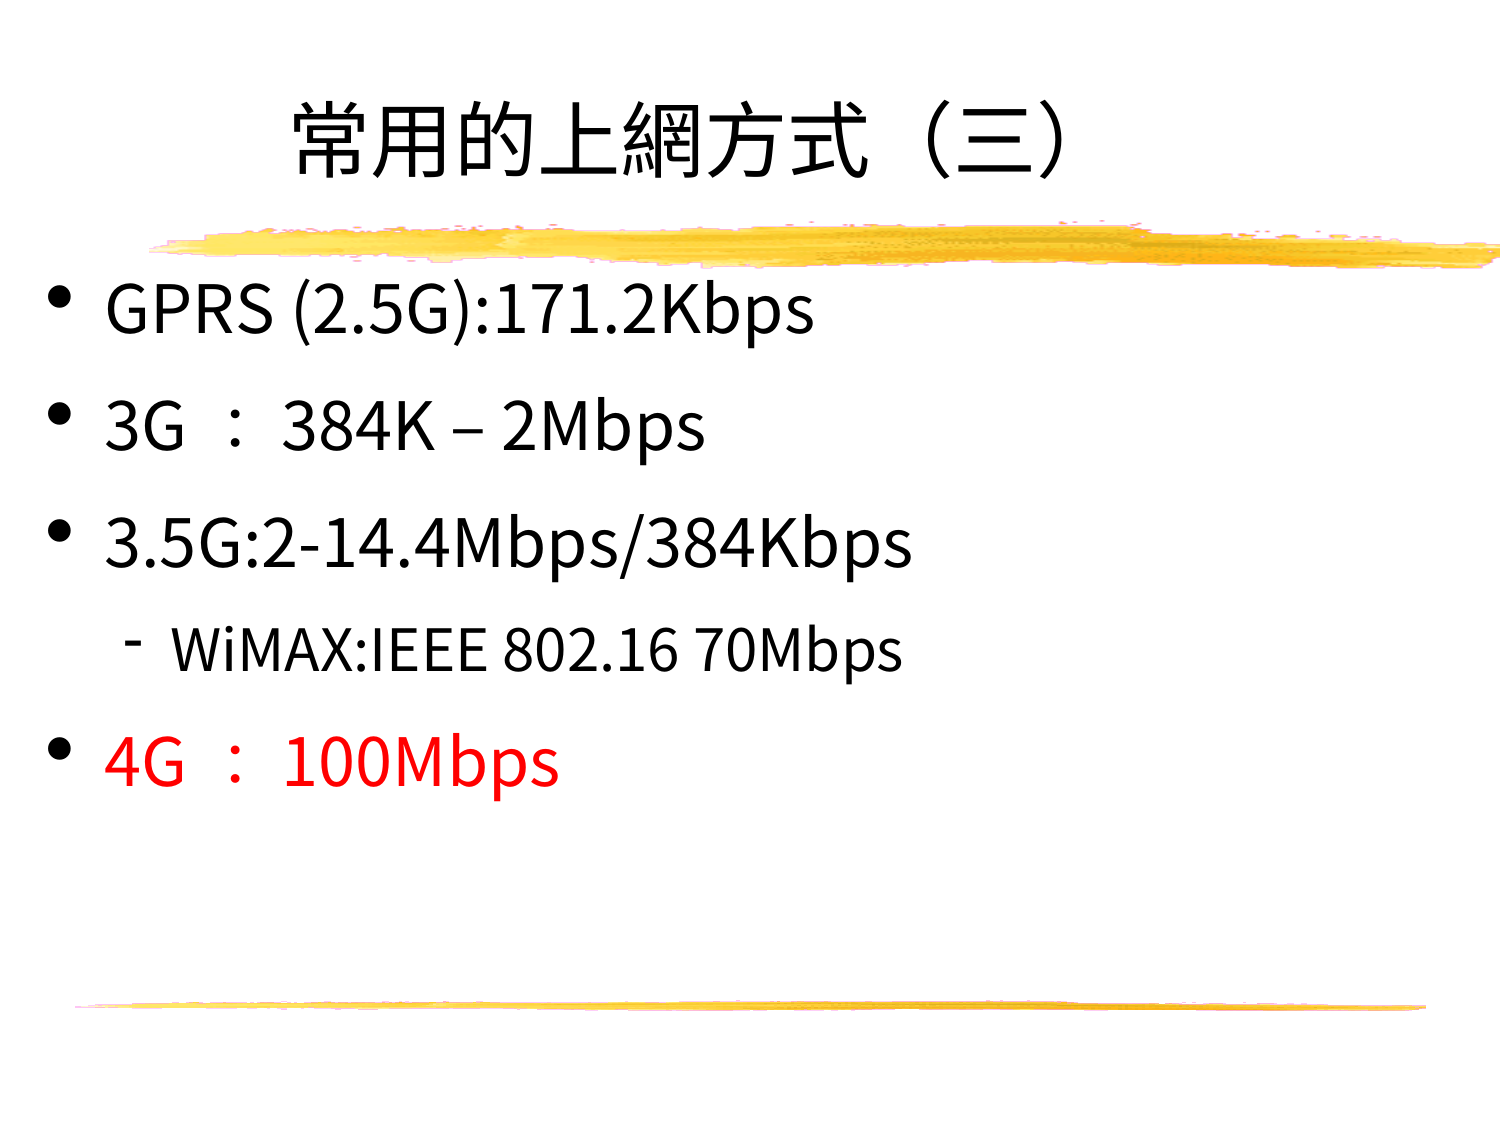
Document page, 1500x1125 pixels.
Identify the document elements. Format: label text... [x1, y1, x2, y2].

picture [75, 999, 1426, 1013]
list GPRS (2.5G):171.2Kbps 3G：384K – 2Mbps 3.5G:2-14.4Mbps/384Kbps WiMAX:IEEE 802.16 70Mbps 4G：100Mbps [48, 249, 1472, 925]
title 常用的上網方式（三） [66, 37, 1342, 226]
picture [149, 215, 1500, 279]
